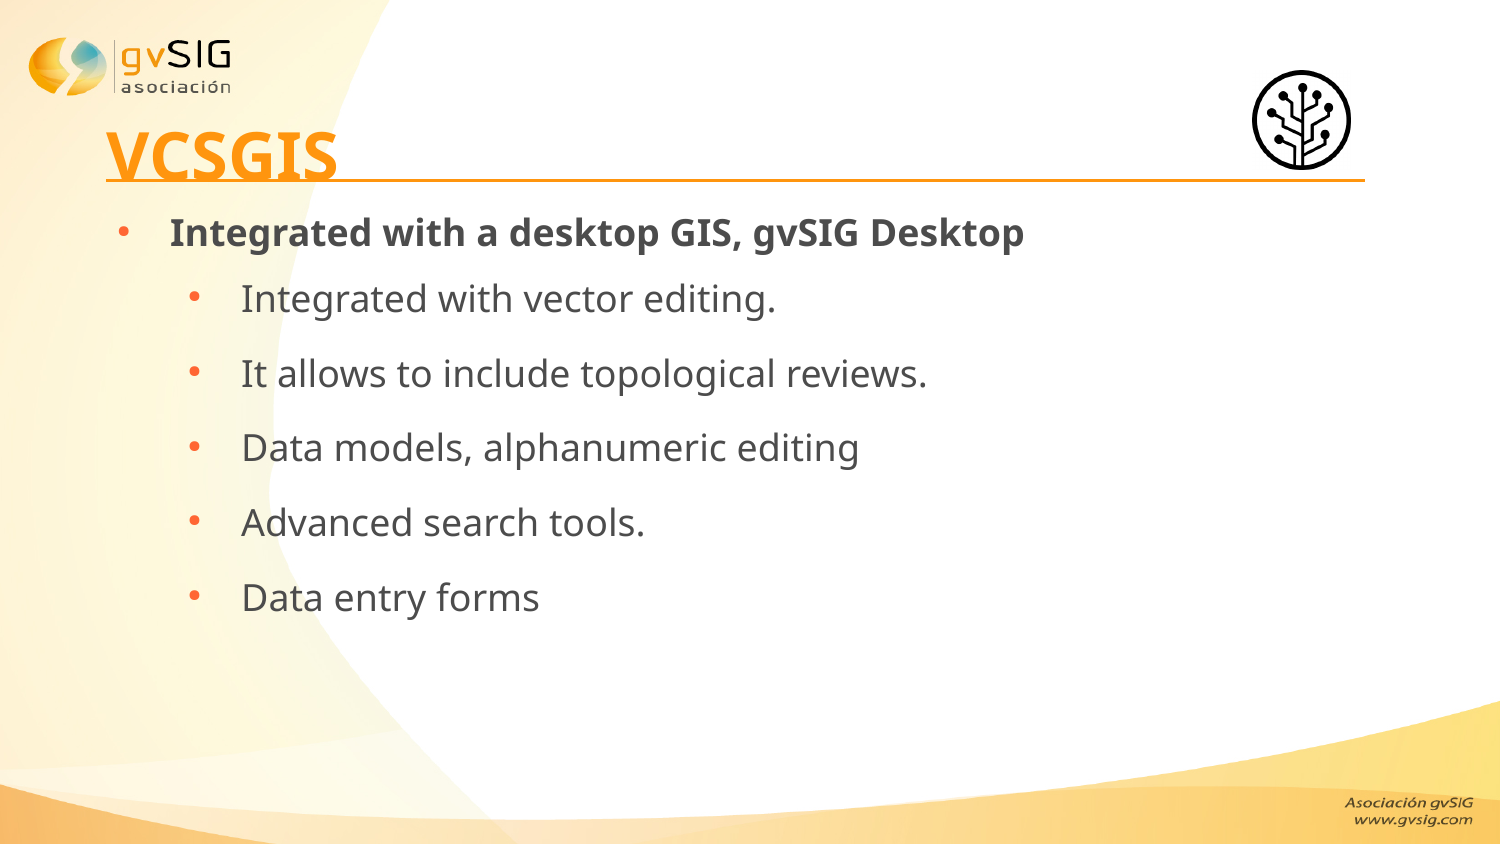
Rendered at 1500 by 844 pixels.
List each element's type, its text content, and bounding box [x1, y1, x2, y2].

list Integrated with a desktop GIS, gvSIG Desktop Integrated with vector editing. It allows to include topological reviews. Data models, alphanumeric editing Advanced search tools. Data entry forms [99, 206, 1371, 643]
title VCSGIS [106, 115, 1457, 193]
picture [0, 0, 1500, 844]
